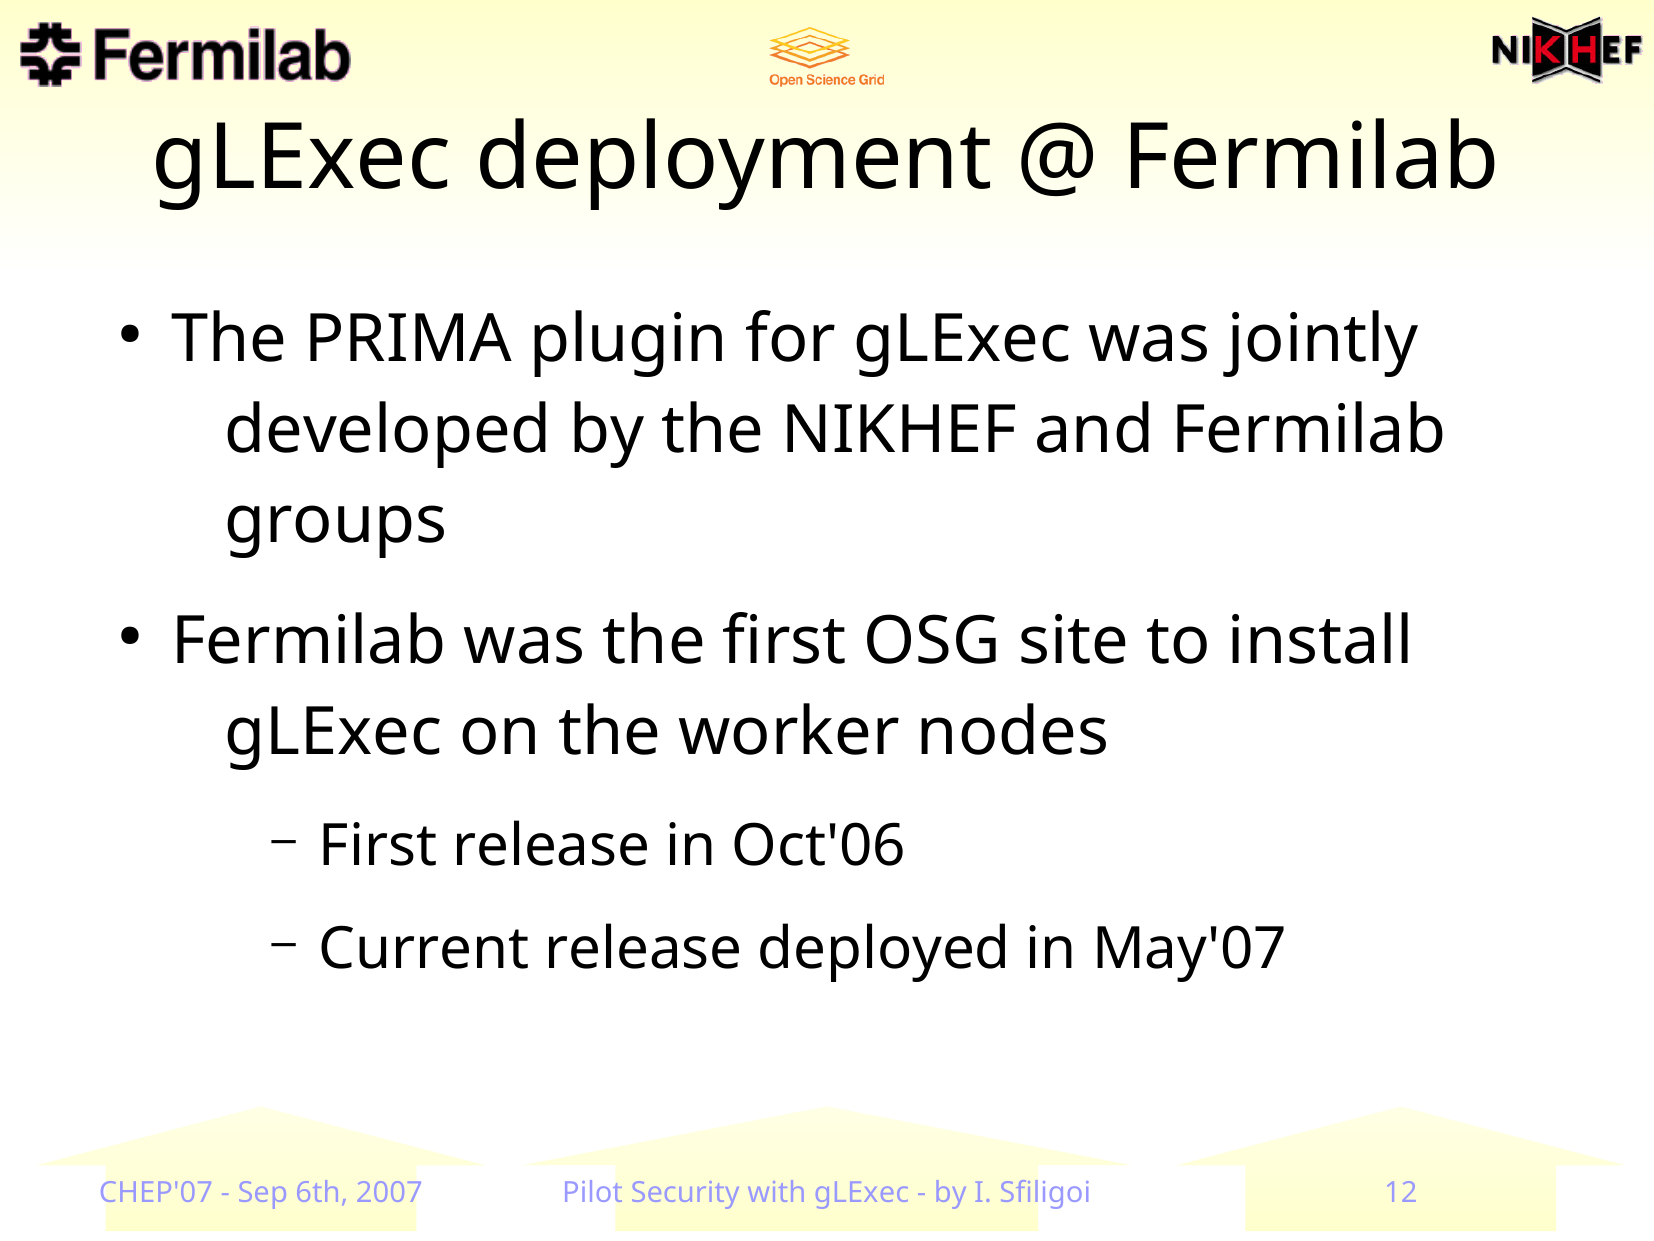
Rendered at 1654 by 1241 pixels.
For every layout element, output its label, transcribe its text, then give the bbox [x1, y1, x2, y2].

title gLExec deployment @ Fermilab [82, 49, 1571, 257]
picture [20, 22, 351, 87]
picture [1492, 16, 1643, 84]
picture [769, 26, 884, 49]
list The PRIMA plugin for gLExec was jointly developed by the NIKHEF and Fermilab groups Fermilab was the first OSG site to install gLExec on the worker nodes First release in Oct'06 Current release deployed in May'07 [82, 290, 1571, 1109]
